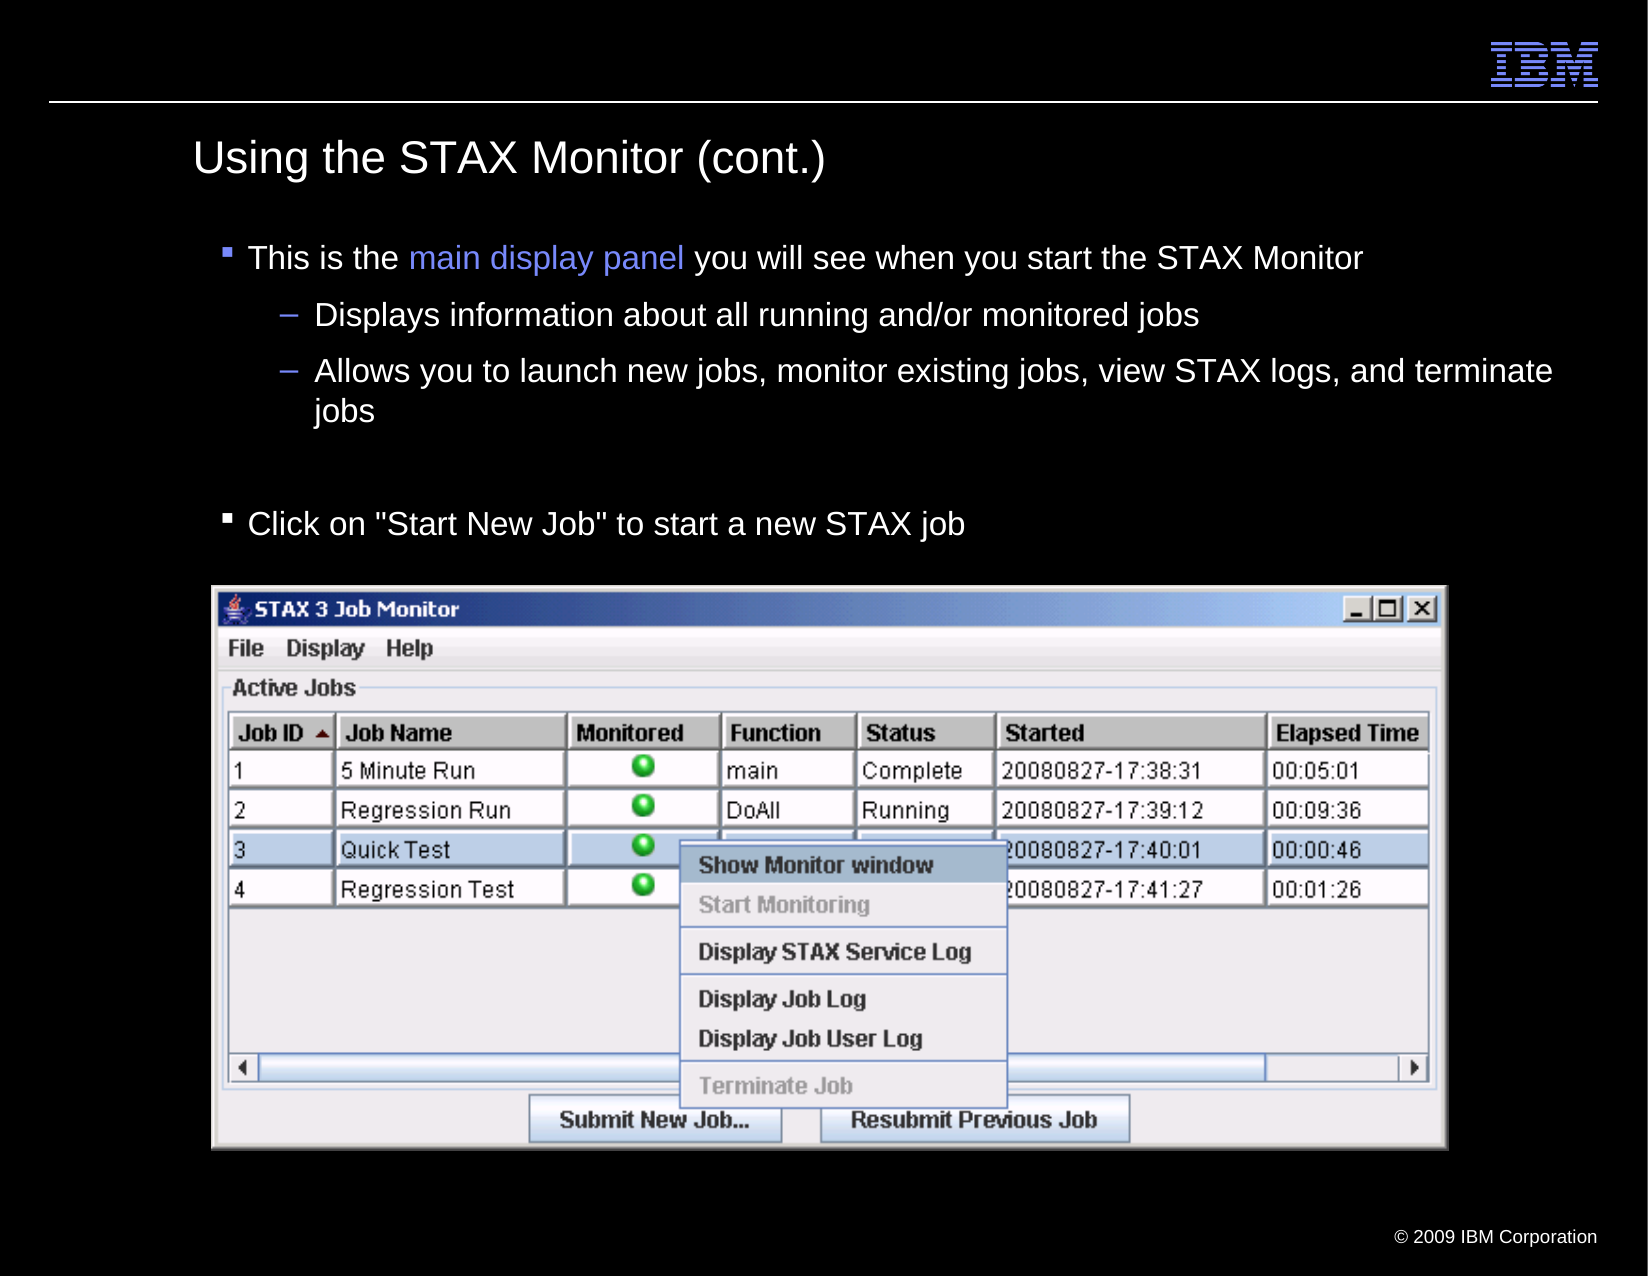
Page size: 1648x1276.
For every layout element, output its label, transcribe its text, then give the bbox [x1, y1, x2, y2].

picture [211, 585, 1449, 1151]
text_box This is the main display panel you will see when you start the STAX Monitor Displays information about all running and/or monitored jobs Allows you to launch new jobs, monitor existing jobs, view STAX logs, and terminate jobs Click on "Start New Job" to start a new STAX job [219, 236, 1570, 543]
title Using the STAX Monitor (cont.) [175, 125, 1648, 219]
picture [1491, 42, 1598, 87]
